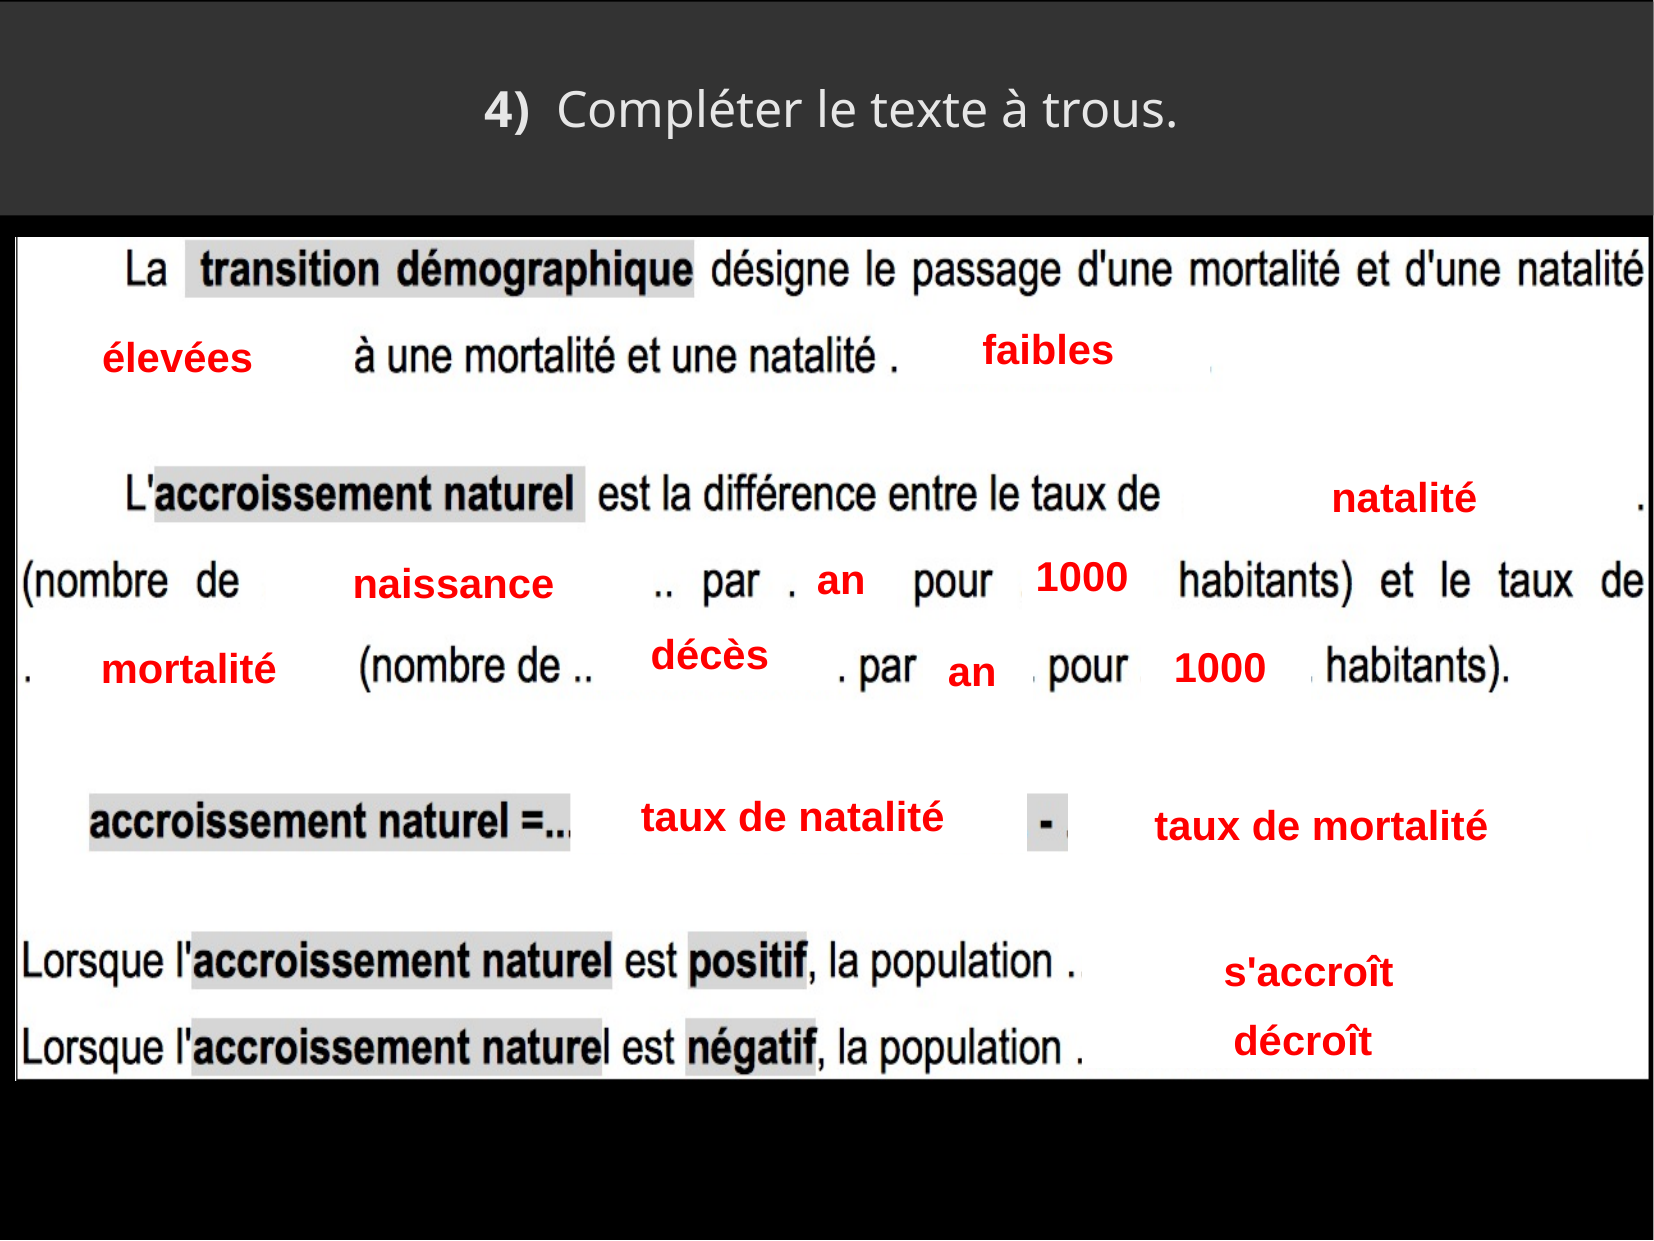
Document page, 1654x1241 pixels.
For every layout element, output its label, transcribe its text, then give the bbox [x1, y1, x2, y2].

text_box an [797, 540, 897, 620]
text_box natalité [1183, 470, 1637, 525]
text_box élevées [22, 324, 345, 392]
text_box taux de mortalité [1068, 786, 1587, 866]
text_box décès [594, 620, 838, 691]
text_box 4) Compléter le texte à trous. [0, 1, 1654, 216]
picture [15, 237, 1650, 1081]
text_box s'accroît [1081, 944, 1536, 999]
text_box mortalité [29, 628, 360, 709]
text_box 1000 [1022, 537, 1154, 617]
text_box taux de natalité [570, 780, 1027, 854]
text_box faibles [897, 316, 1211, 384]
text_box 1000 [1140, 616, 1312, 721]
text_box décroît [1081, 1014, 1536, 1069]
text_box naissance [265, 547, 653, 621]
text_box an [922, 620, 1034, 725]
